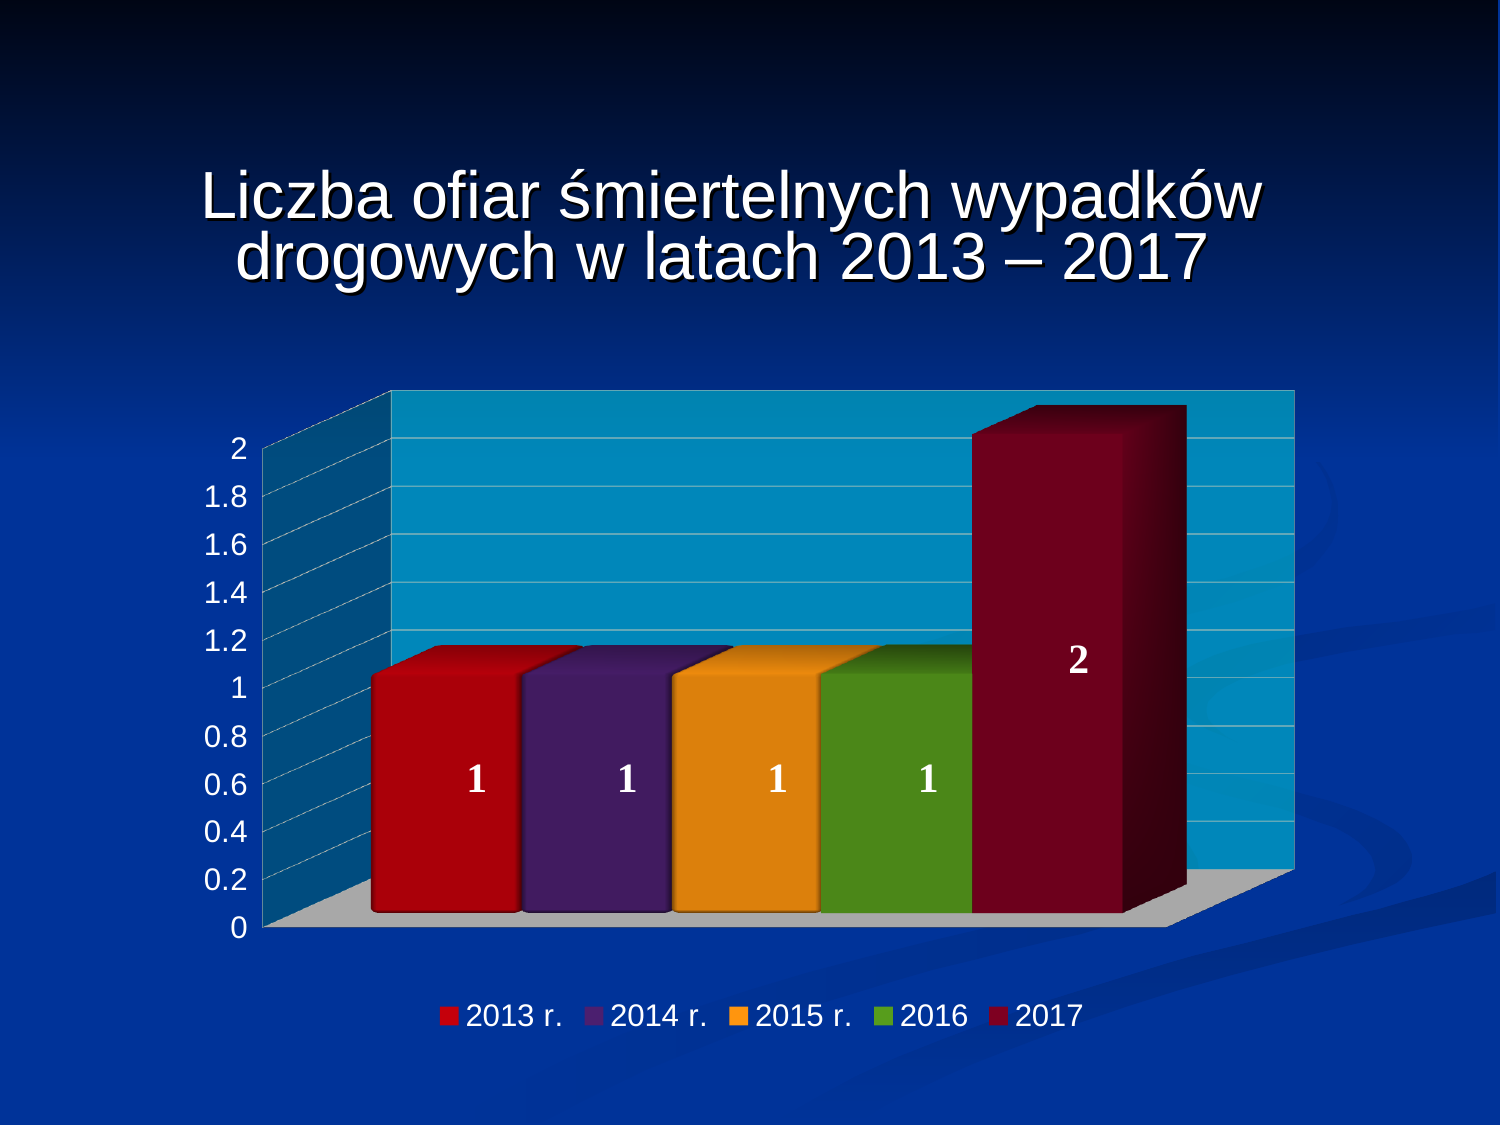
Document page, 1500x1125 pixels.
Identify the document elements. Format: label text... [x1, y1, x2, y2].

title Liczba ofiar śmiertelnych wypadków drogowych w latach 2013 – 2017 [58, 0, 1406, 438]
chart [177, 361, 1347, 1040]
